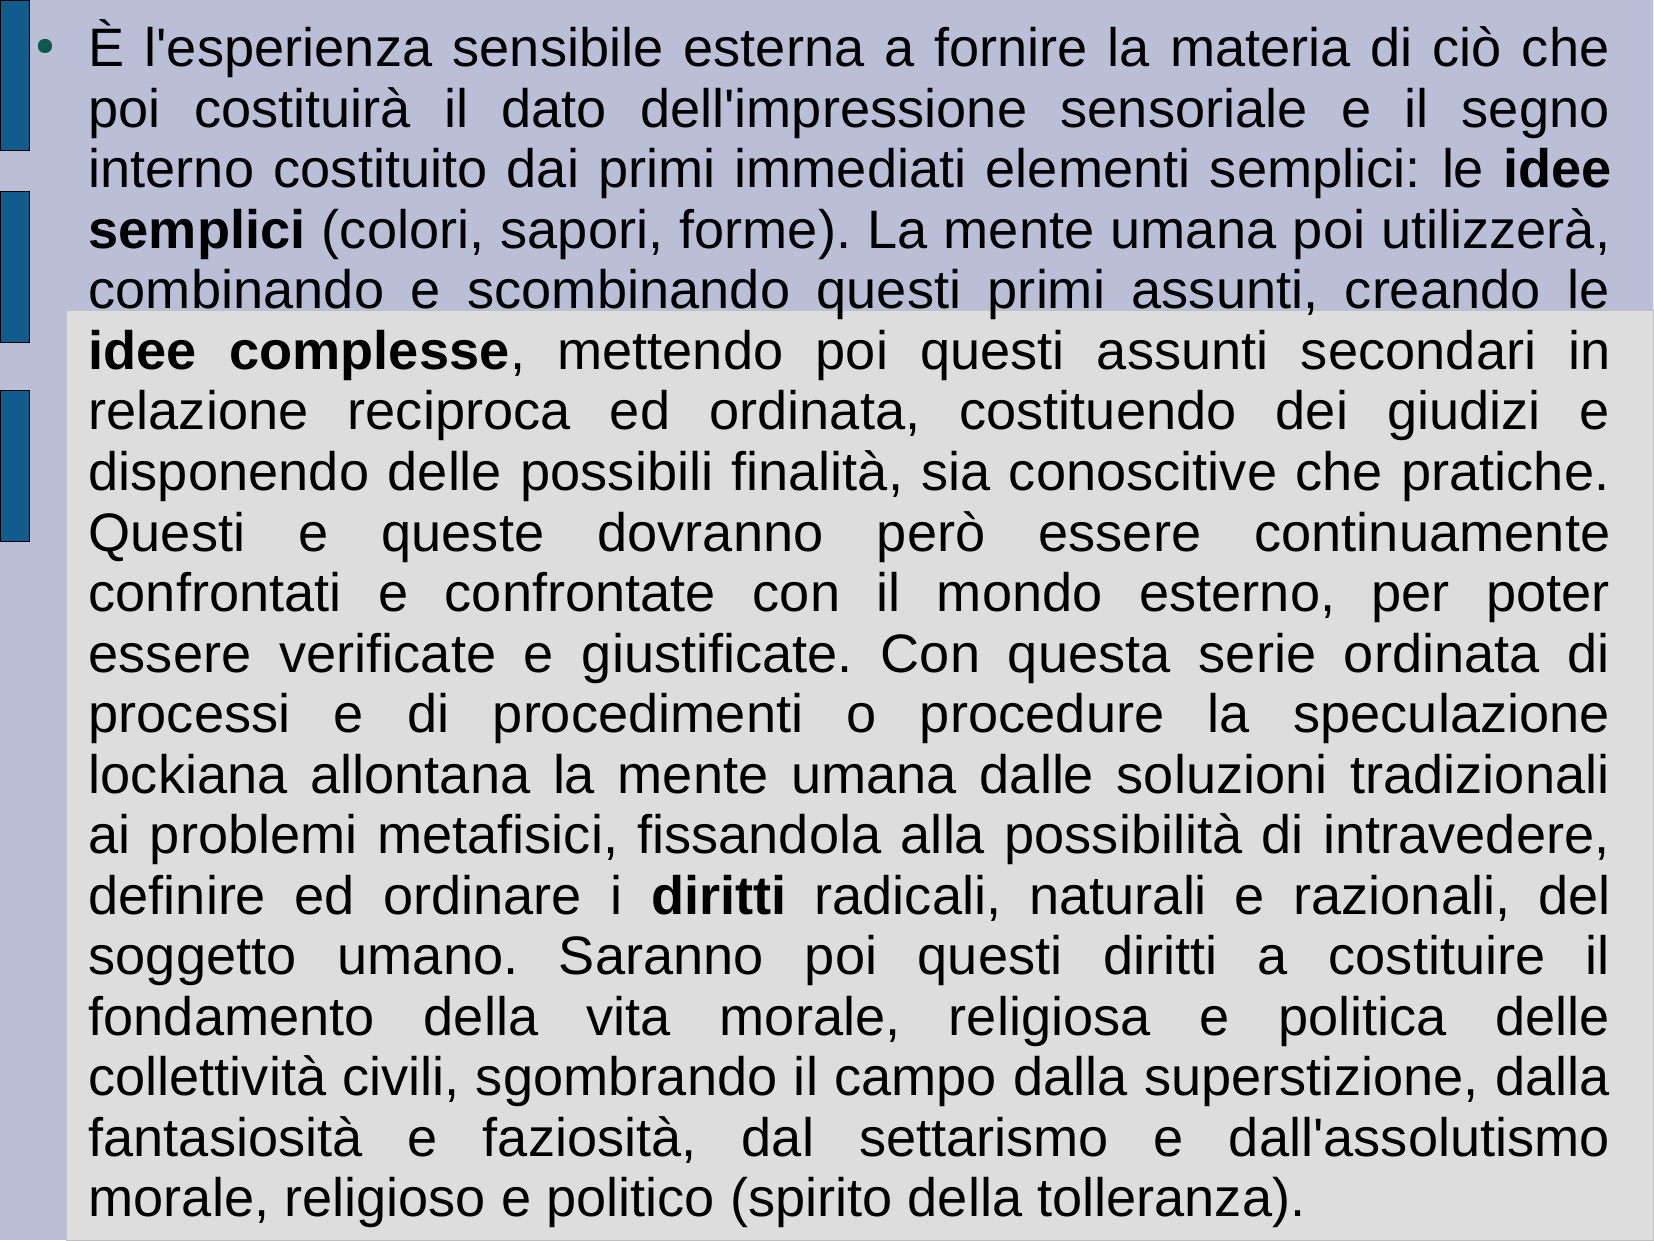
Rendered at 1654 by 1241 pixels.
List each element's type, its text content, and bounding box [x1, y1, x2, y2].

list È l'esperienza sensibile esterna a fornire la materia di ciò che poi costituirà il dato dell'impressione sensoriale e il segno interno costituito dai primi immediati elementi semplici: le idee semplici (colori, sapori, forme). La mente umana poi utilizzerà, combinando e scombinando questi primi assunti, creando le idee complesse, mettendo poi questi assunti secondari in relazione reciproca ed ordinata, costituendo dei giudizi e disponendo delle possibili finalità, sia conoscitive che pratiche. Questi e queste dovranno però essere continuamente confrontati e confrontate con il mondo esterno, per poter essere verificate e giustificate. Con questa serie ordinata di processi e di procedimenti o procedure la speculazione lockiana allontana la mente umana dalle soluzioni tradizionali ai problemi metafisici, fissandola alla possibilità di intravedere, definire ed ordinare i diritti radicali, naturali e razionali, del soggetto umano. Saranno poi questi diritti a costituire il fondamento della vita morale, religiosa e politica delle collettività civili, sgombrando il campo dalla superstizione, dalla fantasiosità e faziosità, dal settarismo e dall'assolutismo morale, religioso e politico (spirito della tolleranza). [17, 17, 1613, 1237]
